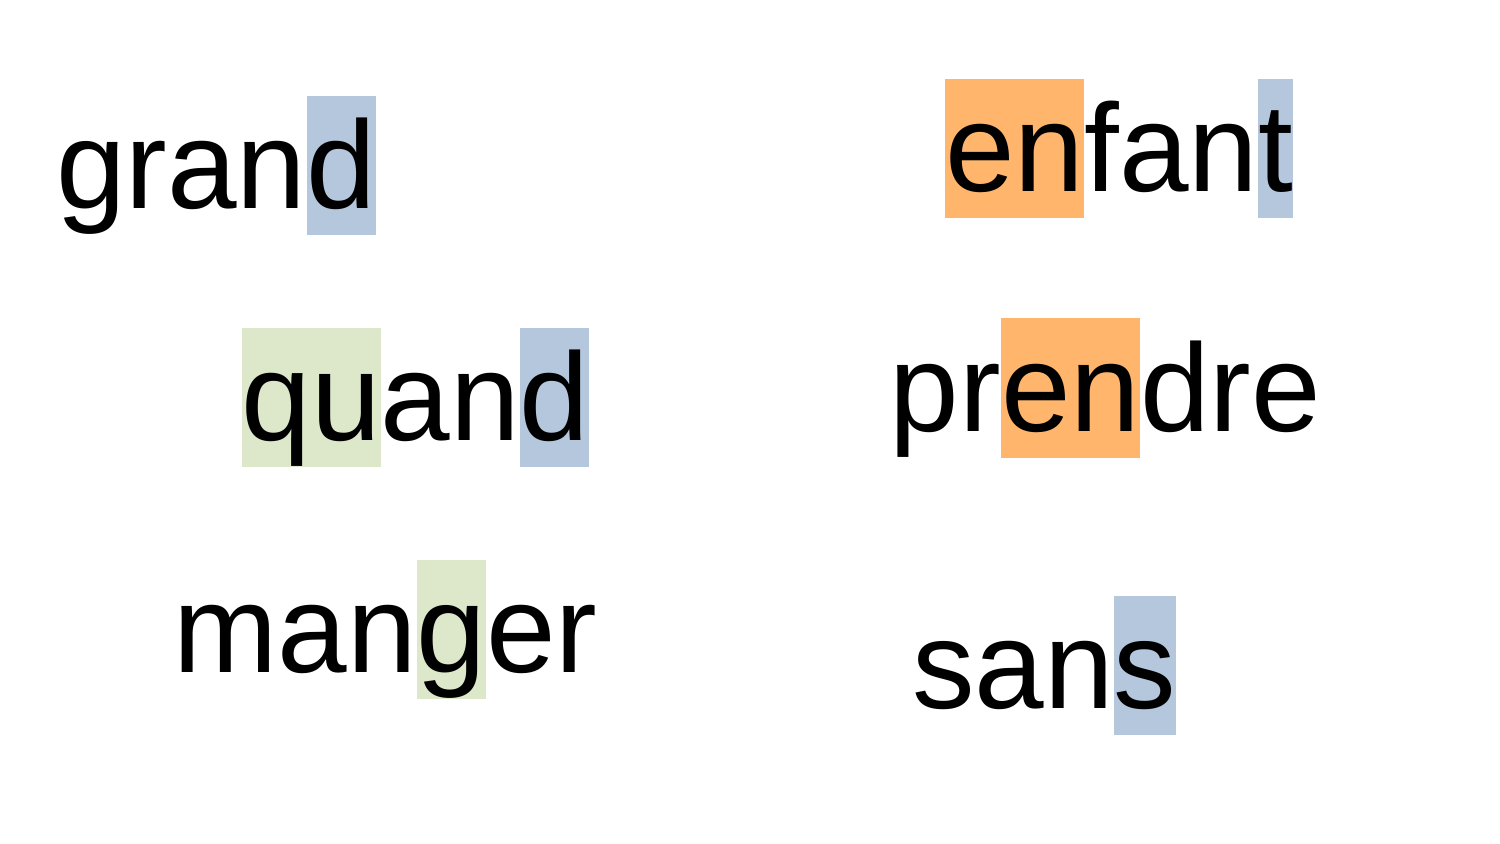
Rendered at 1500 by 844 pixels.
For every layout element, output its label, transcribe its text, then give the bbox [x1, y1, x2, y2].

text_box enfant [930, 51, 1493, 237]
text_box quand [226, 300, 790, 486]
text_box manger [158, 532, 721, 718]
text_box grand [41, 68, 604, 254]
text_box sans [897, 568, 1460, 754]
text_box prendre [874, 291, 1438, 476]
